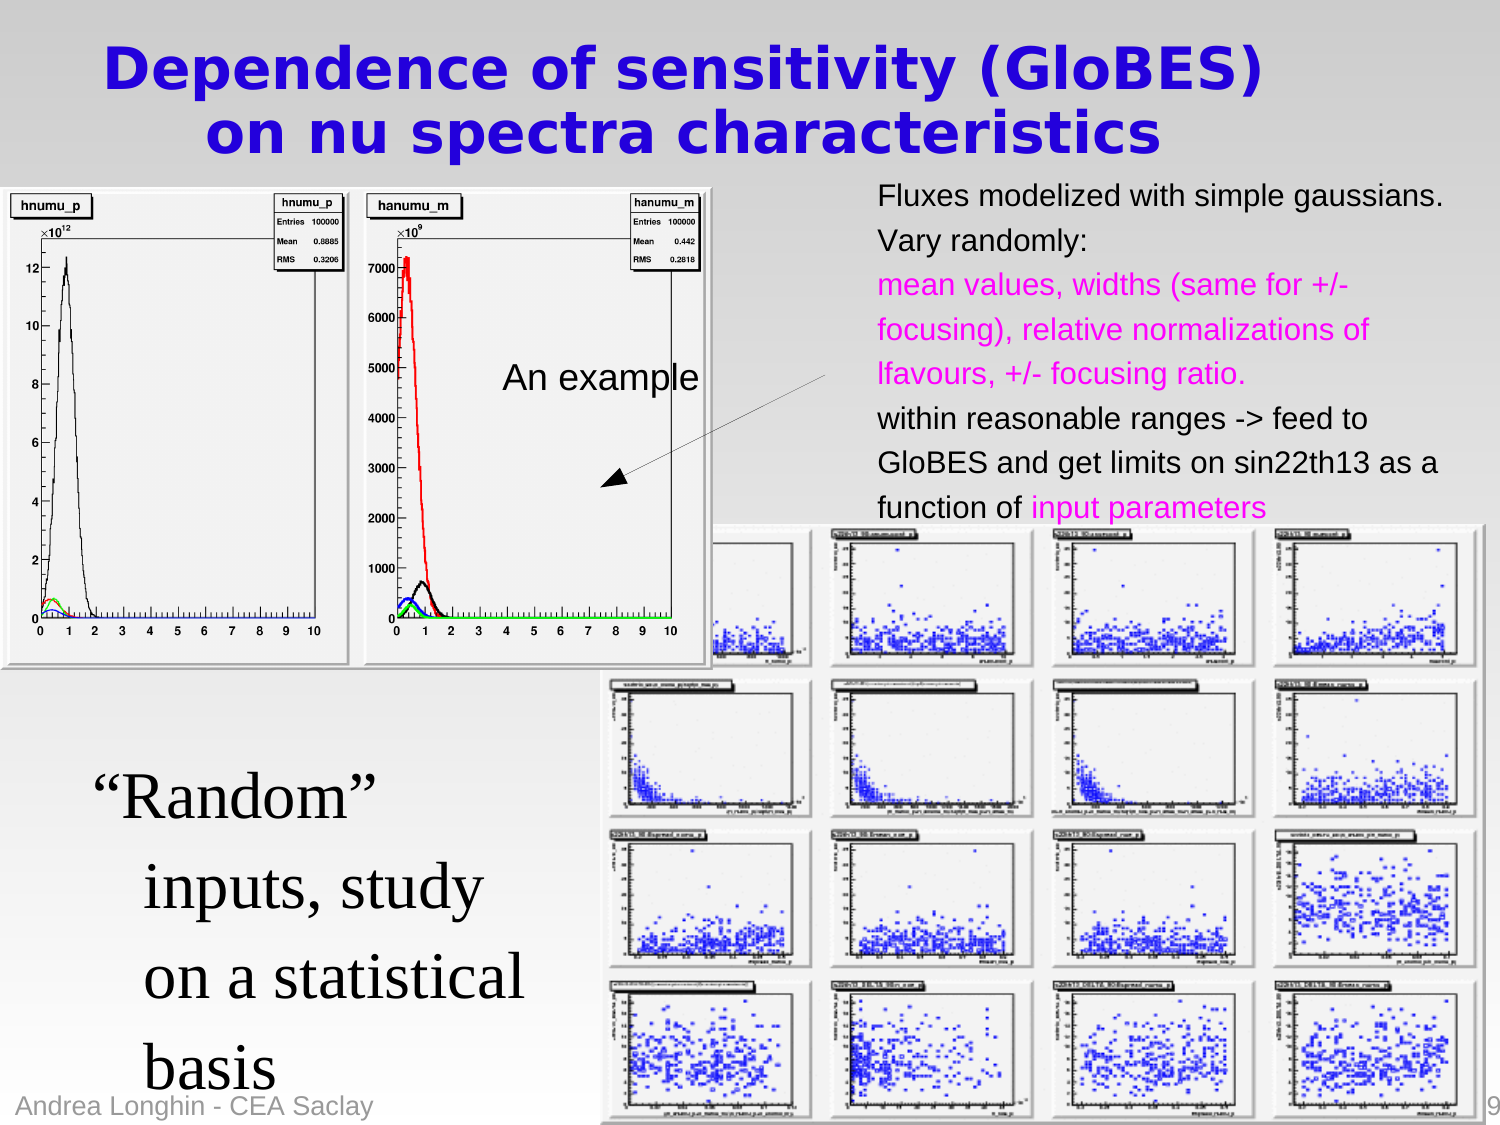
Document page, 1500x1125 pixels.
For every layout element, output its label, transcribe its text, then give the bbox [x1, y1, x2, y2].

text_box An example [487, 337, 751, 406]
title Dependence of sensitivity (GloBES) on nu spectra characteristics [10, 16, 1358, 188]
picture [0, 187, 1486, 1125]
text_box Fluxes modelized with simple gaussians. Vary randomly: mean values, widths (same for +/- focusing), relative normalizations of lfavours, +/- focusing ratio. within reasonable ranges -> feed to GloBES and get limits on sin22th13 as a function of input parameters [862, 160, 1463, 533]
list “Random” inputs, study on a statistical basis [75, 742, 563, 1088]
